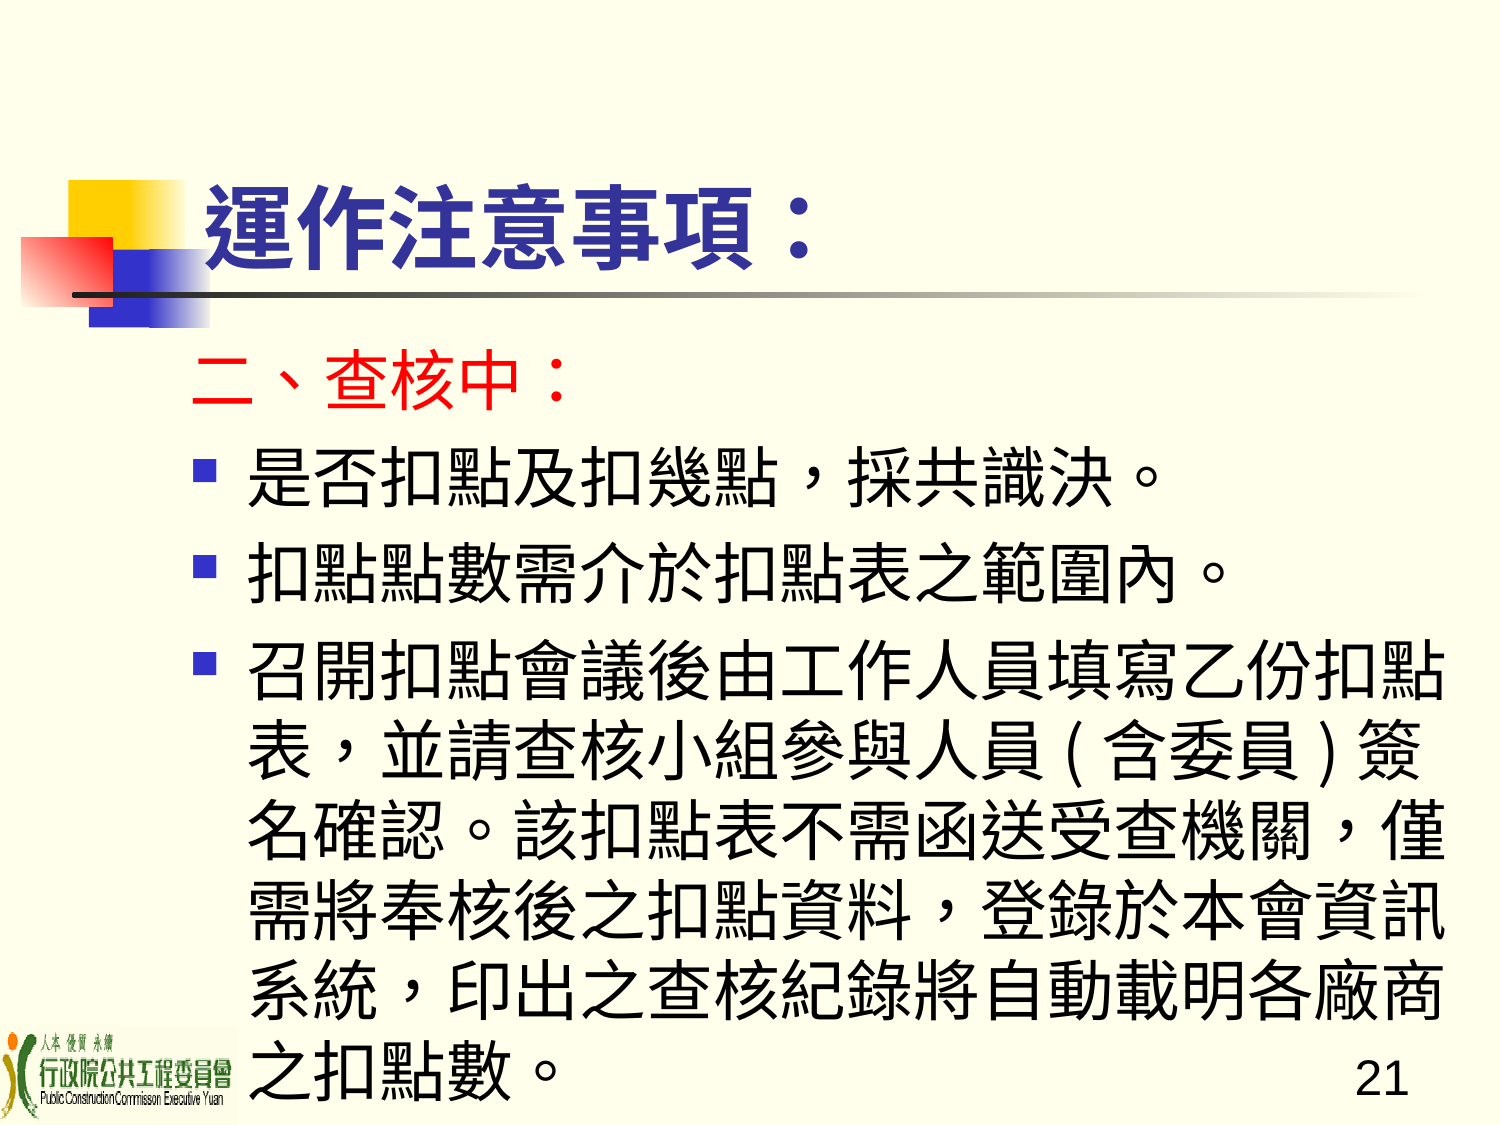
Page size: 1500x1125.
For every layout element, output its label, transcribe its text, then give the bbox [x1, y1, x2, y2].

picture [0, 1024, 174, 1125]
title 運作注意事項： [188, 101, 1468, 289]
list 二、查核中： 是否扣點及扣幾點，採共識決。 扣點點數需介於扣點表之範圍內。 召開扣點會議後由工作人員填寫乙份扣點表，並請查核小組參與人員(含委員)簽名確認。該扣點表不需函送受查機關，僅需將奉核後之扣點資料，登錄於本會資訊系統，印出之查核紀錄將自動載明各廠商之扣點數。 [174, 330, 1469, 1125]
